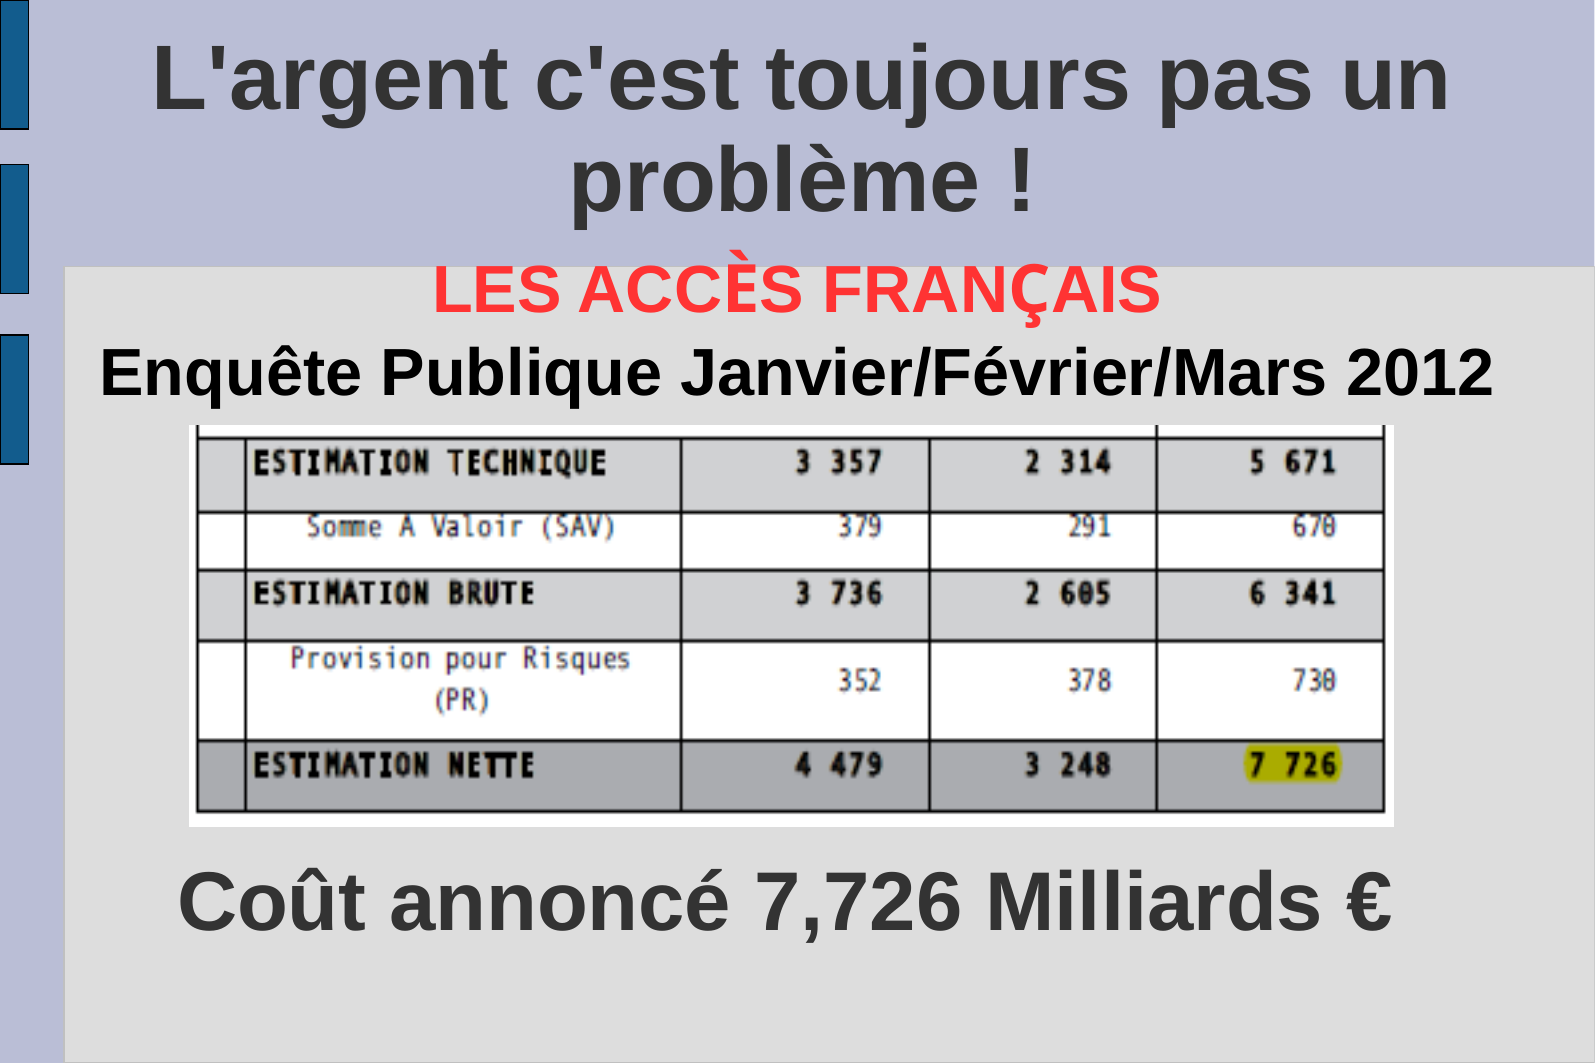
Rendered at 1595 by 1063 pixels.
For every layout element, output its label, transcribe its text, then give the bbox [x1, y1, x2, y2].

text_box L'argent c'est toujours pas un problème ! [47, 21, 1559, 227]
text_box Coût annoncé 7,726 Milliards € [11, 850, 1559, 945]
text_box LES ACCÈS FRANÇAIS [23, 248, 1571, 343]
text_box Enquête Publique Janvier/Février/Mars 2012 [23, 343, 1571, 426]
picture [189, 425, 1394, 827]
